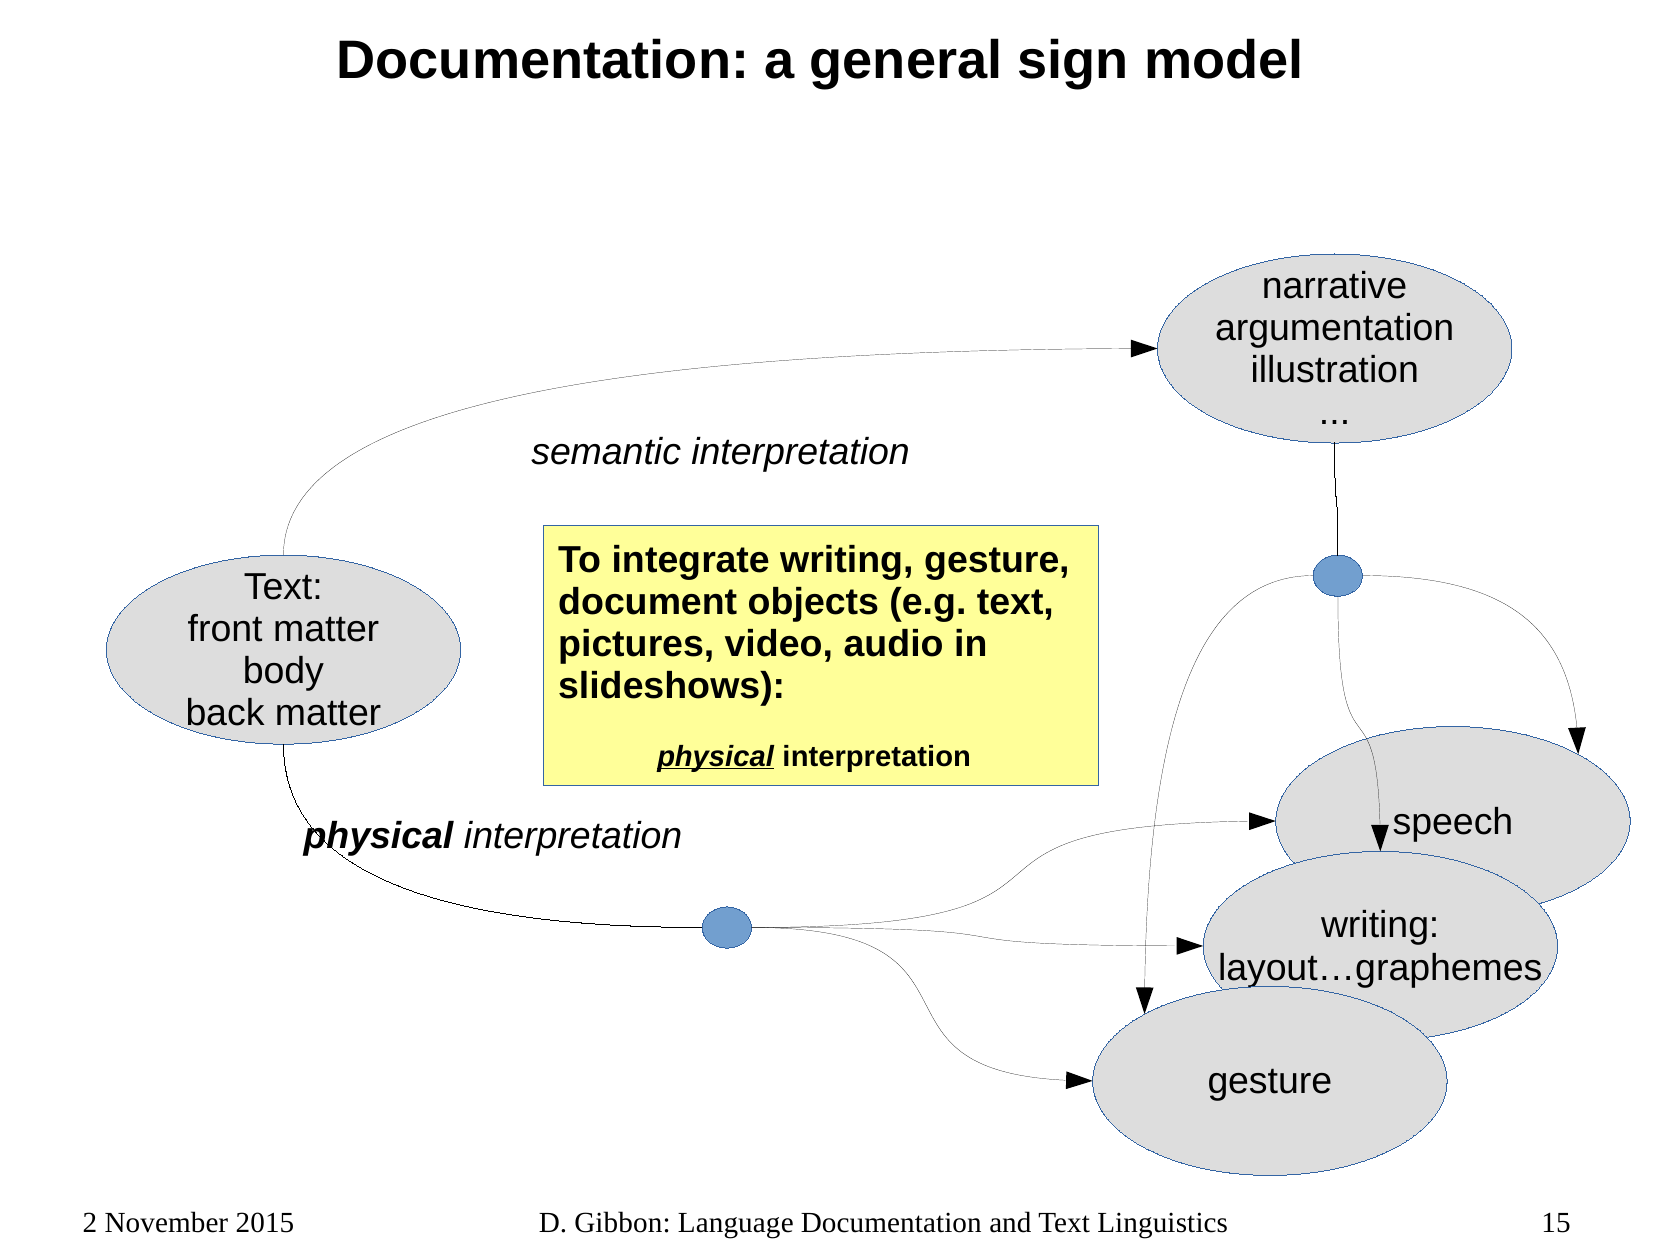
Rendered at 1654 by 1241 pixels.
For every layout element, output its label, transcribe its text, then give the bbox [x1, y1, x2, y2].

text_box speech [1367, 726, 1631, 904]
title Documentation: a general sign model [11, 13, 1630, 107]
text_box narrative argumentation illustration ... [1157, 253, 1512, 444]
text_box speech [1275, 738, 1379, 863]
text_box [702, 906, 752, 949]
text_box writing: layout…graphemes [1203, 851, 1558, 1038]
text_box [1313, 555, 1363, 597]
text_box To integrate writing, gesture, document objects (e.g. text, pictures, video, audio in slideshows): physical interpretation [543, 525, 1099, 786]
text_box Text: front matter body back matter [106, 555, 461, 745]
text_box gesture [1092, 986, 1448, 1176]
